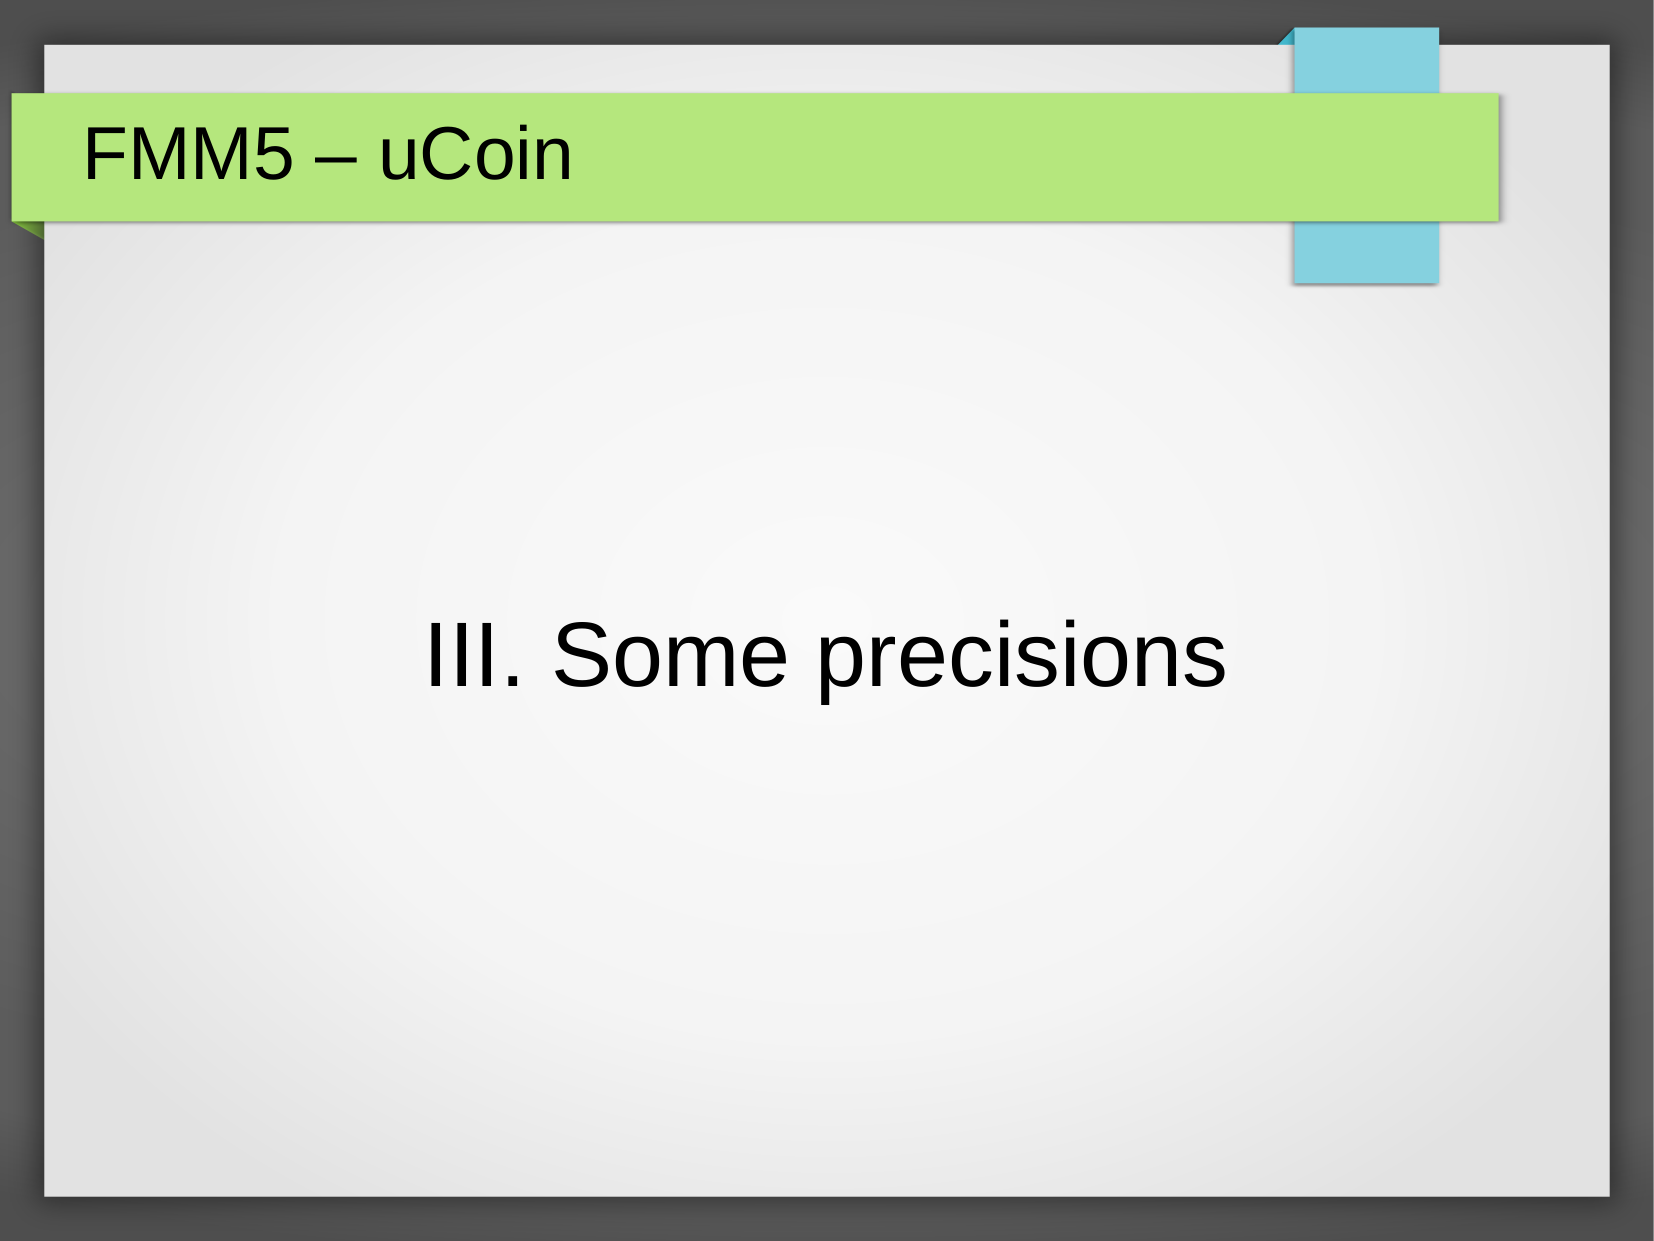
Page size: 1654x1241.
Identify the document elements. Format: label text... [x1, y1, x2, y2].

list III. Some precisions [82, 295, 1571, 1015]
picture [0, 0, 1654, 1241]
title FMM5 – uCoin [82, 94, 1264, 213]
